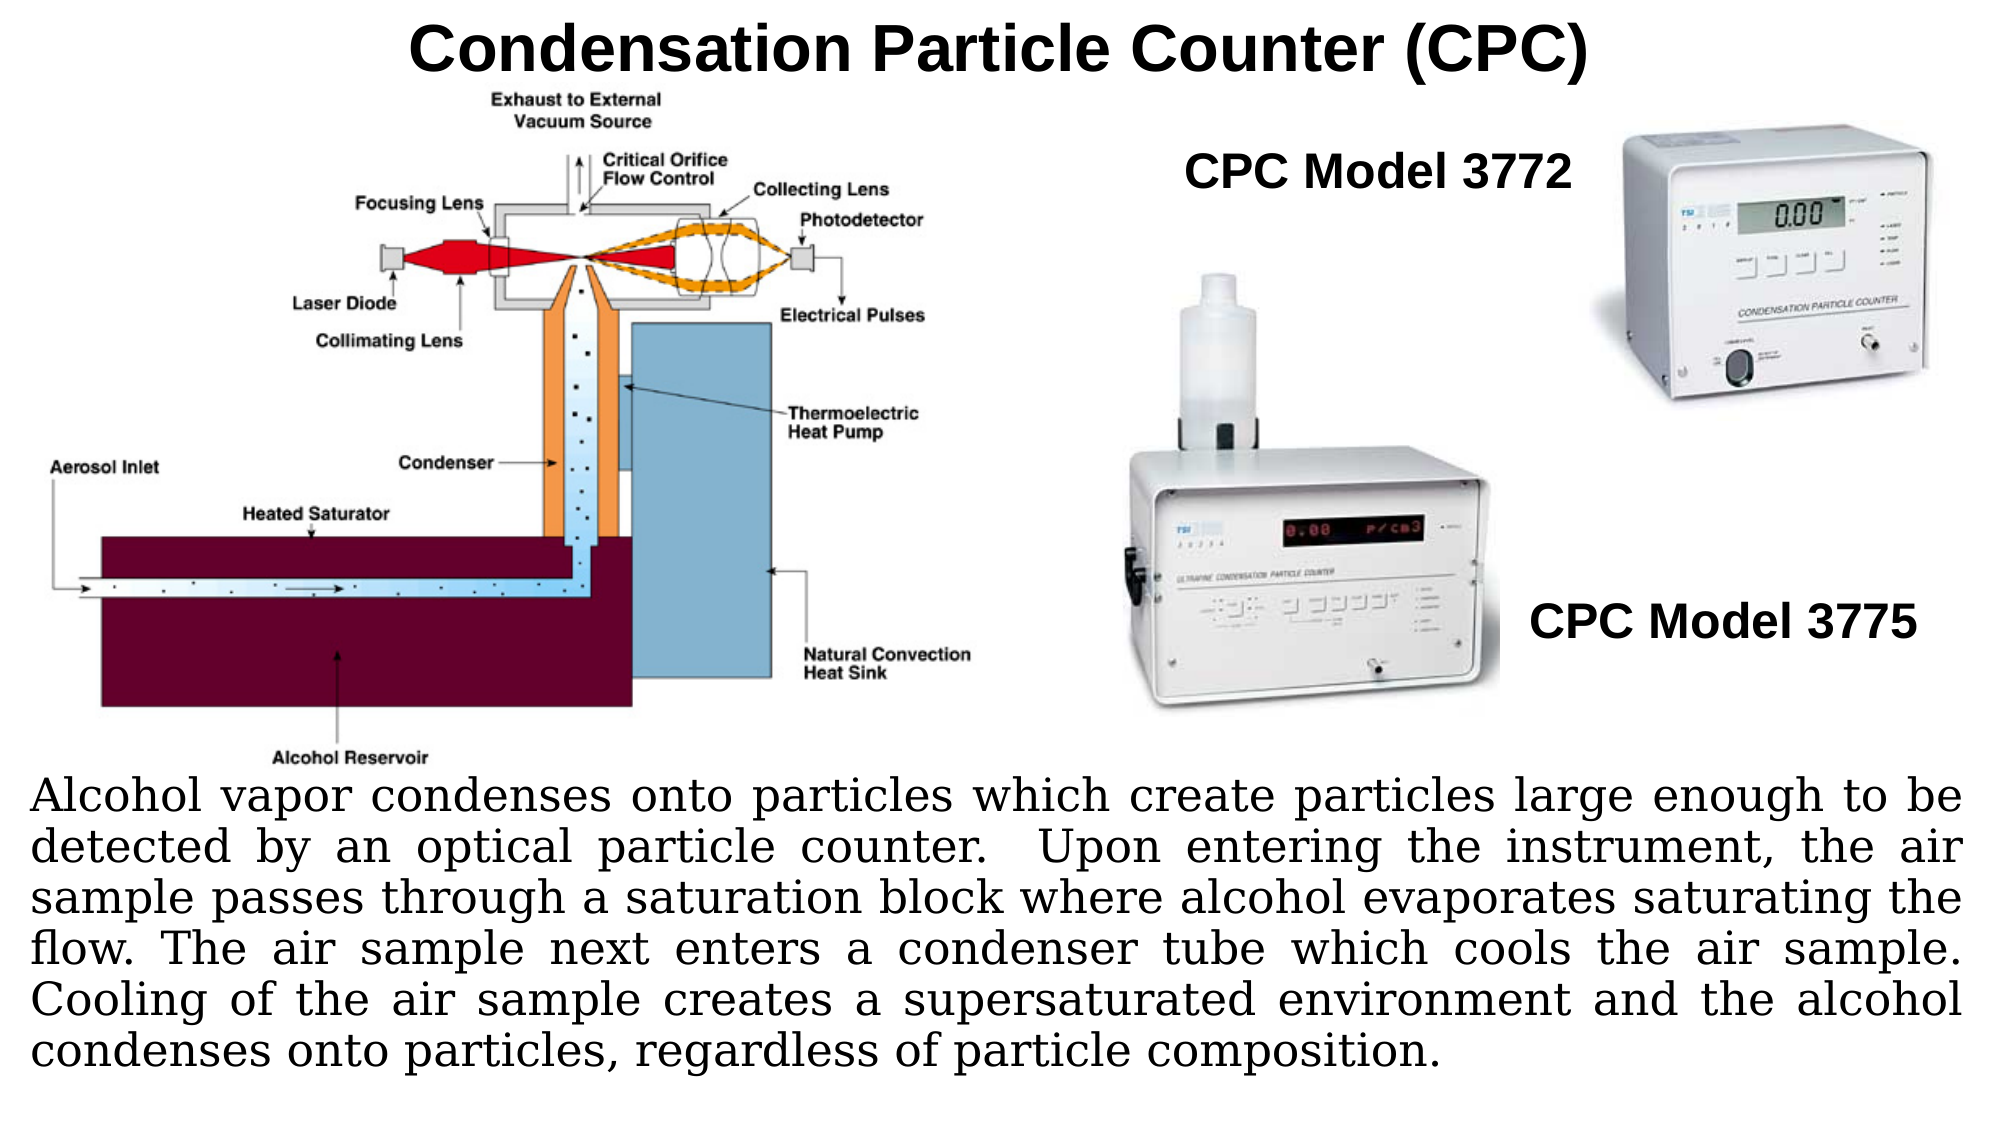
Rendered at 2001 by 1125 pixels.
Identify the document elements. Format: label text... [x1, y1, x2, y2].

text_box Alcohol vapor condenses onto particles which create particles large enough to be detected by an optical particle counter. Upon entering the instrument, the air sample passes through a saturation block where alcohol evaporates saturating the flow. The air sample next enters a condenser tube which cools the air sample. Cooling of the air sample creates a supersaturated environment and the alcohol condenses onto particles, regardless of particle composition. [30, 770, 1306, 1125]
picture [44, 82, 977, 769]
picture [1122, 270, 1501, 717]
text_box CPC Model 3775 [1515, 585, 1951, 661]
picture [1574, 120, 1951, 421]
title Condensation Particle Counter (CPC) [0, 0, 2000, 98]
text_box CPC Model 3772 [1170, 135, 1606, 211]
